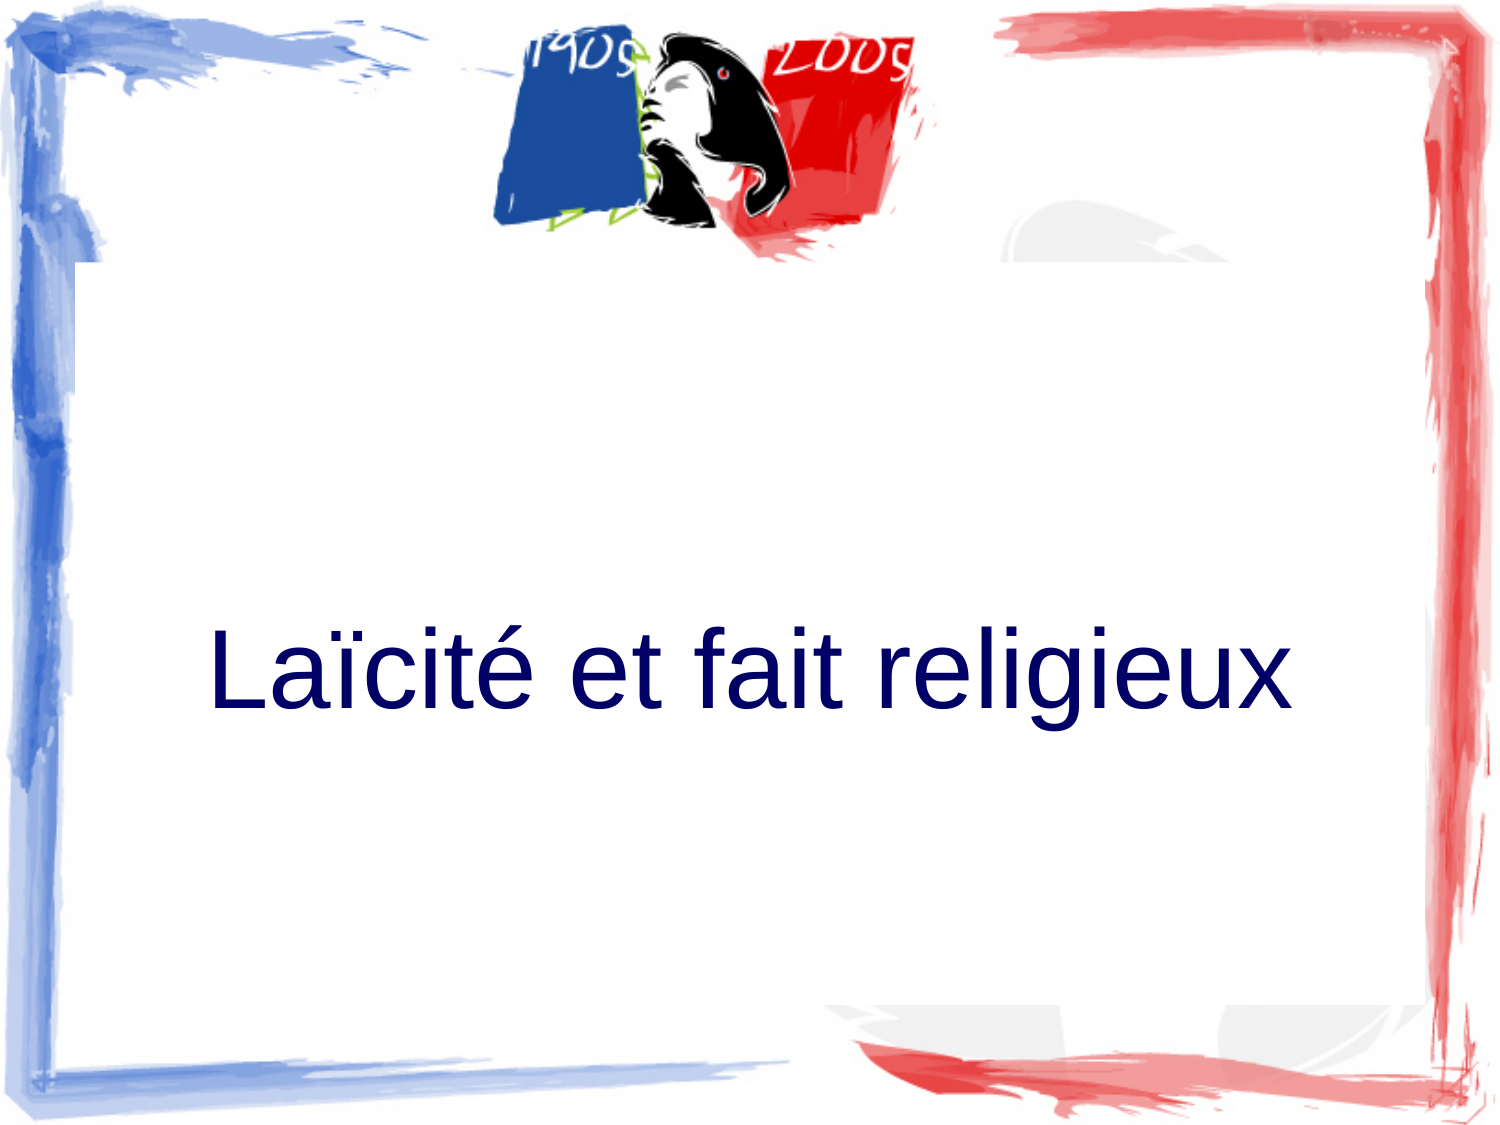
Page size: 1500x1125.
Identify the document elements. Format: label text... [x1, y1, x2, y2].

list Laïcité et fait religieux [75, 262, 1426, 1005]
picture [0, 0, 1500, 1125]
